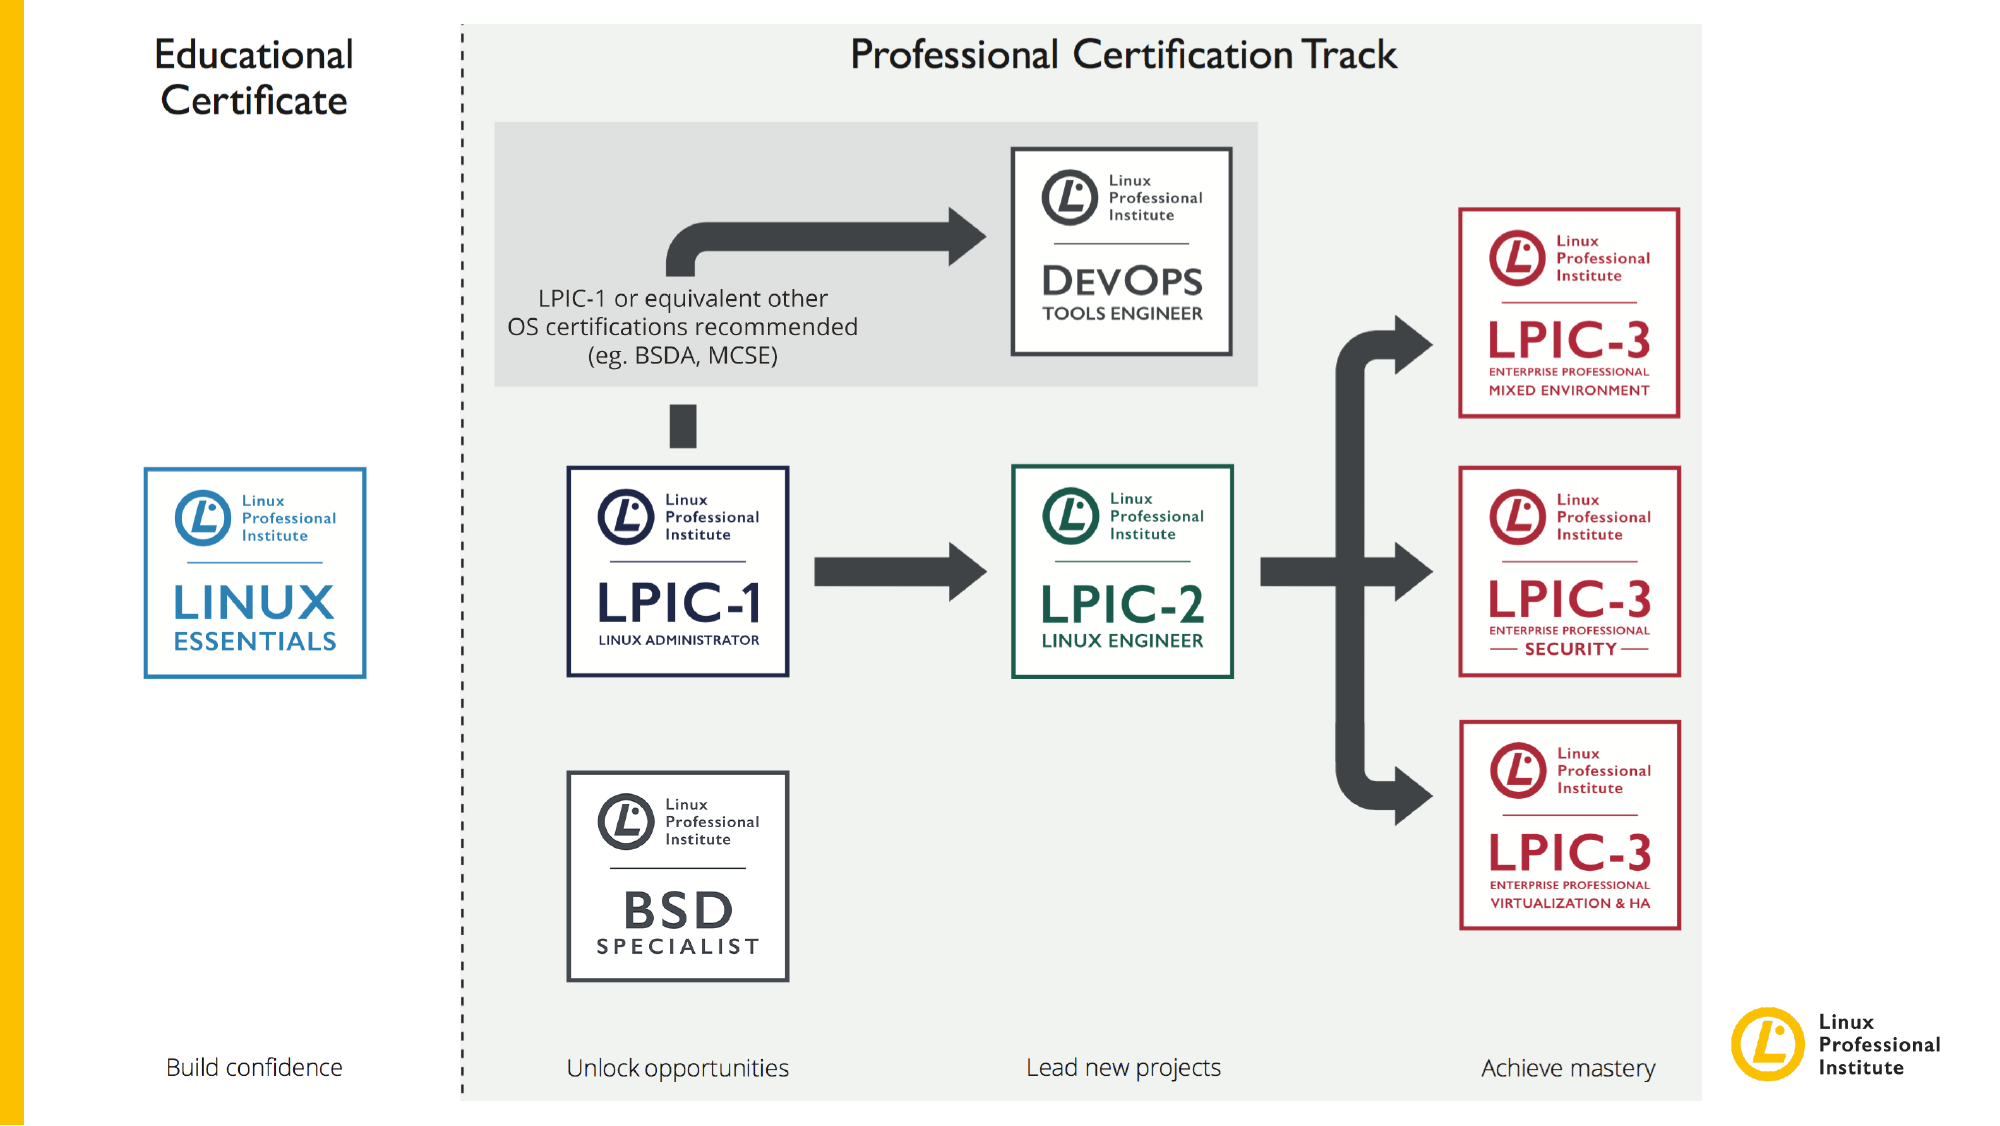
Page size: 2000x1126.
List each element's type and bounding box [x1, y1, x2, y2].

picture [132, 24, 1969, 1101]
text_box [0, 0, 24, 1125]
